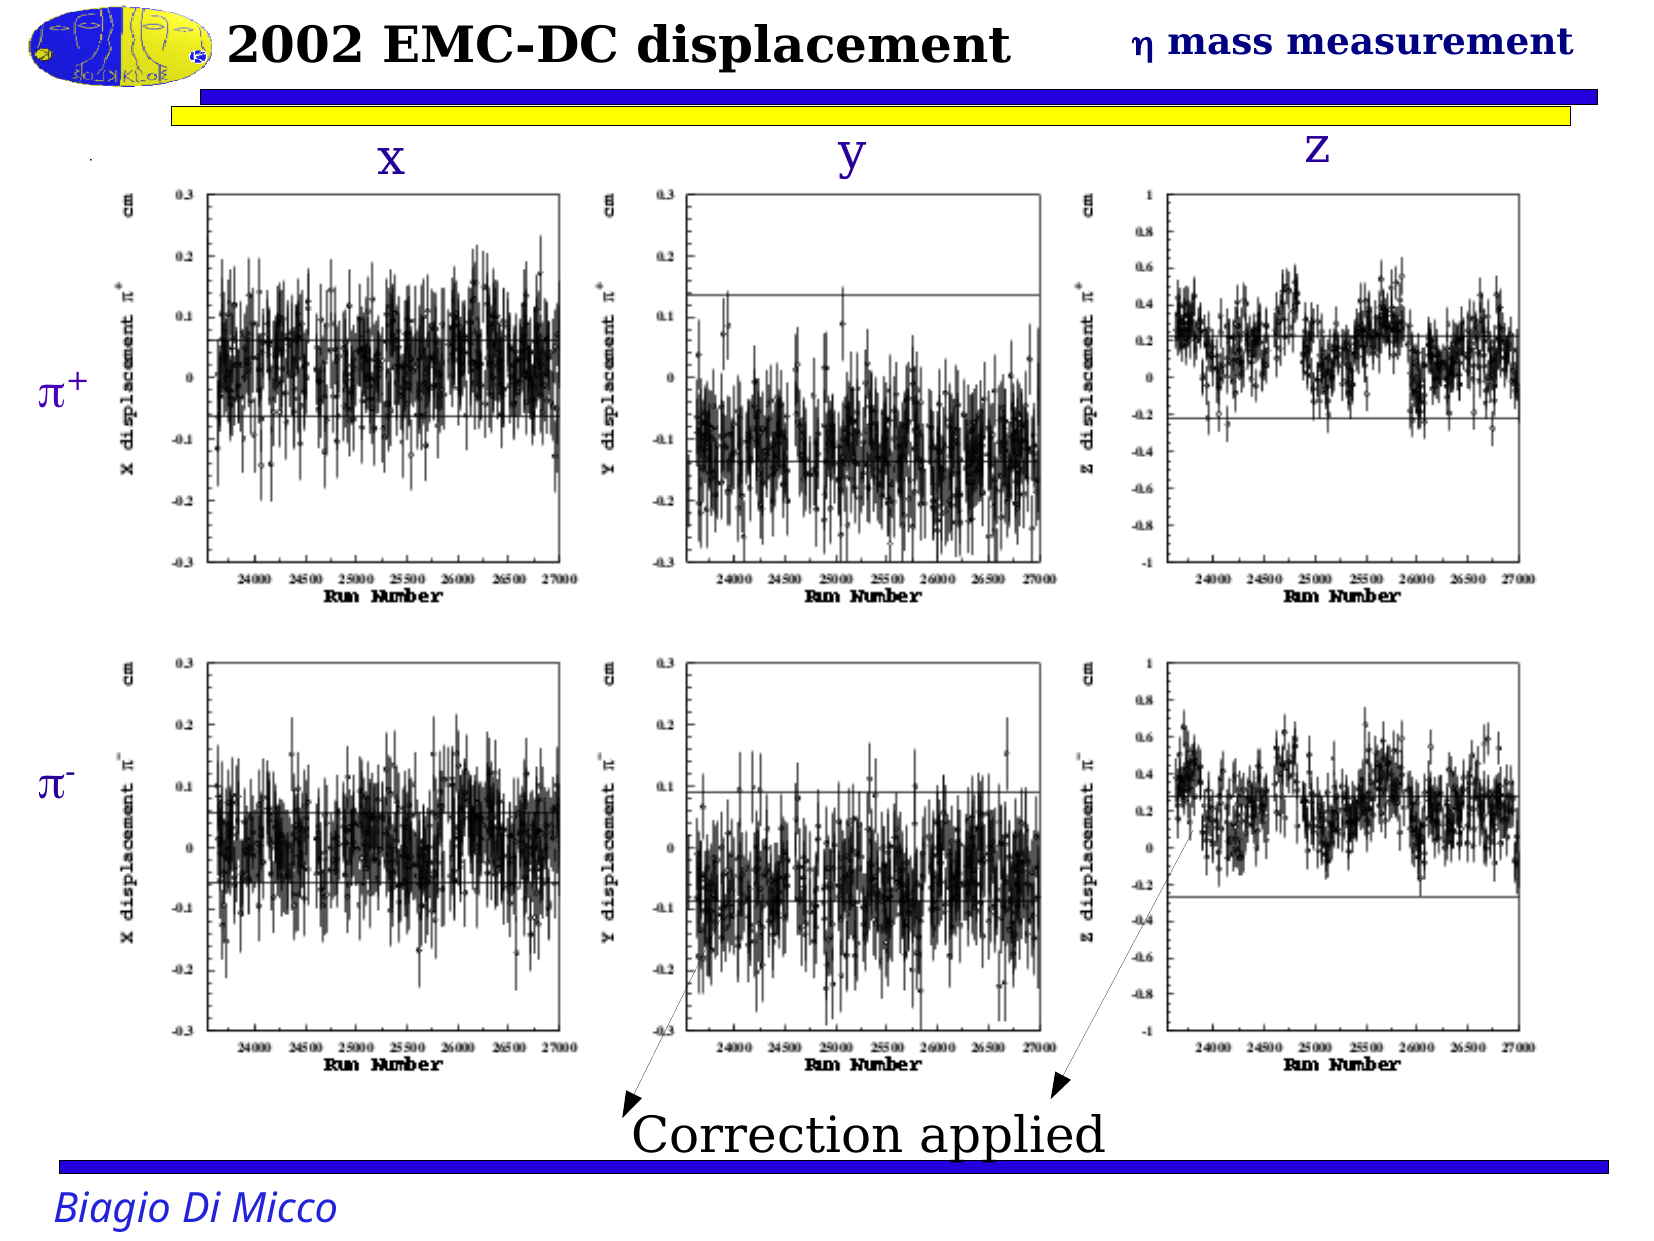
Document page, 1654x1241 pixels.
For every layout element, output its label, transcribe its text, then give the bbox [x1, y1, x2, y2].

text_box y [838, 122, 948, 181]
text_box z [1304, 116, 1415, 175]
text_box 2002 EMC-DC displacement [208, 16, 1114, 75]
picture [90, 159, 1609, 1102]
text_box p- [38, 762, 159, 828]
text_box x [377, 128, 488, 187]
picture [20, 2, 220, 89]
text_box Correction applied [631, 1105, 1300, 1164]
text_box p+ [38, 360, 159, 426]
